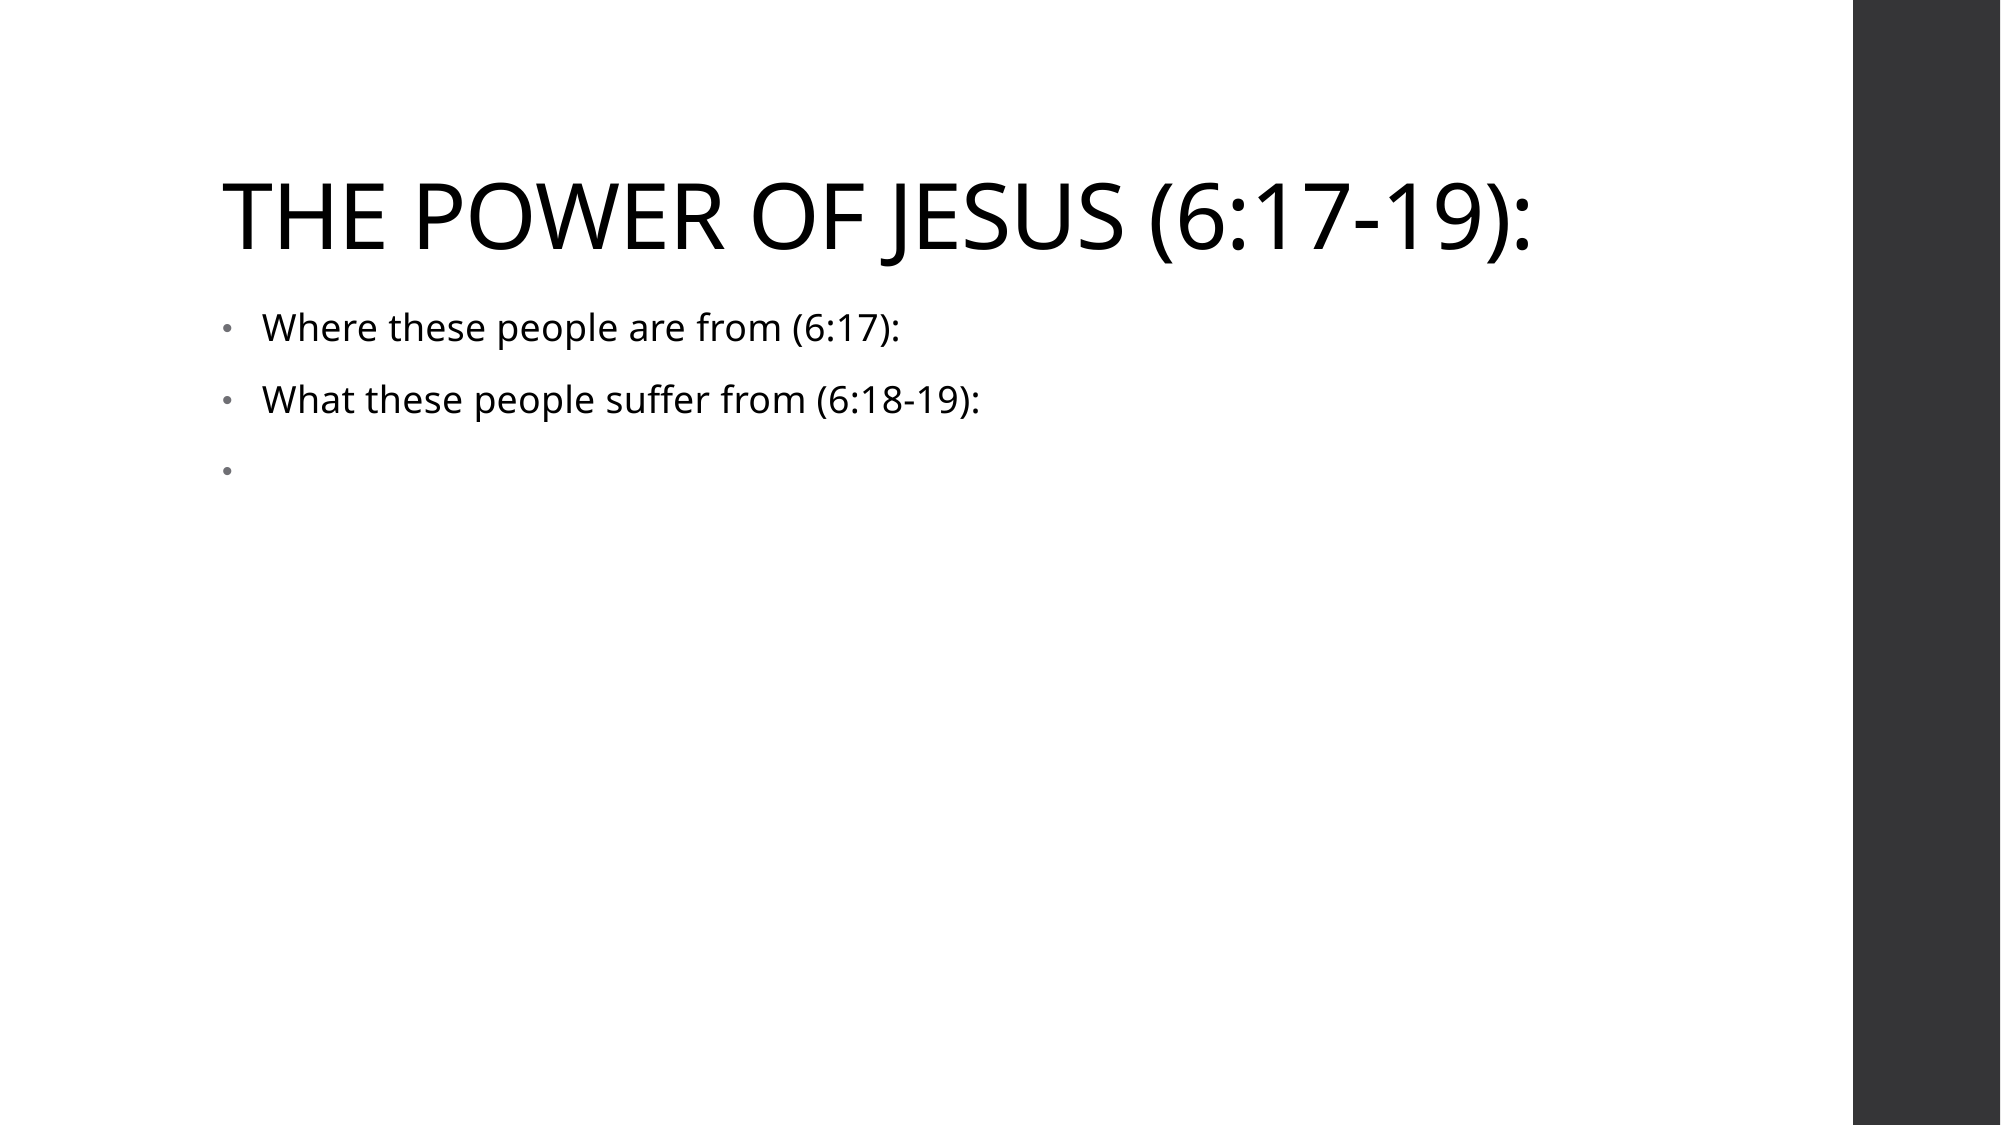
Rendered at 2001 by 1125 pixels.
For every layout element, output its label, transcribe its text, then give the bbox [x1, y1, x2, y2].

title THE POWER OF JESUS (6:17-19): [206, 60, 1797, 278]
list Where these people are from (6:17): What these people suffer from (6:18-19): [206, 299, 1617, 1014]
